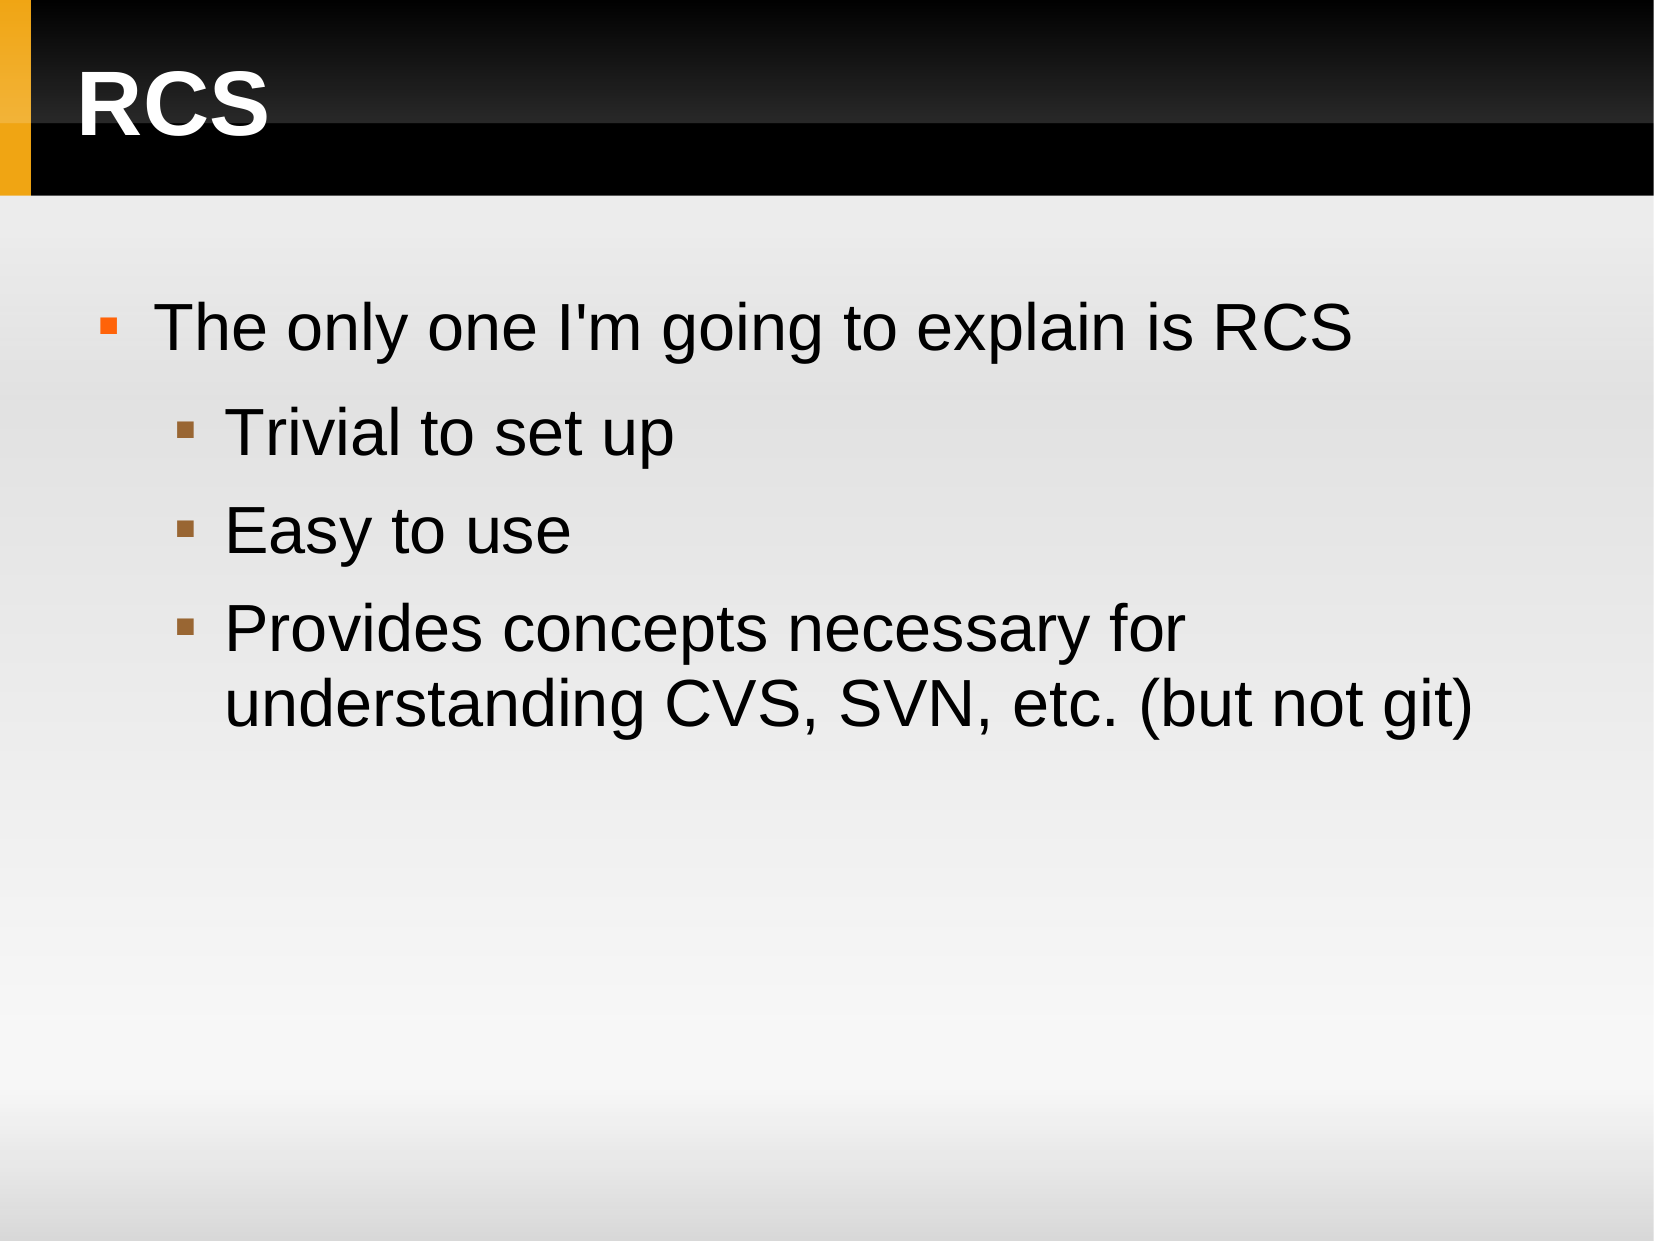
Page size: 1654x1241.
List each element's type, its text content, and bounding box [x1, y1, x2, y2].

title RCS [76, 0, 1565, 208]
picture [0, 0, 1654, 1241]
list The only one I'm going to explain is RCS Trivial to set up Easy to use Provides concepts necessary for understanding CVS, SVN, etc. (but not git) [82, 290, 1571, 1109]
